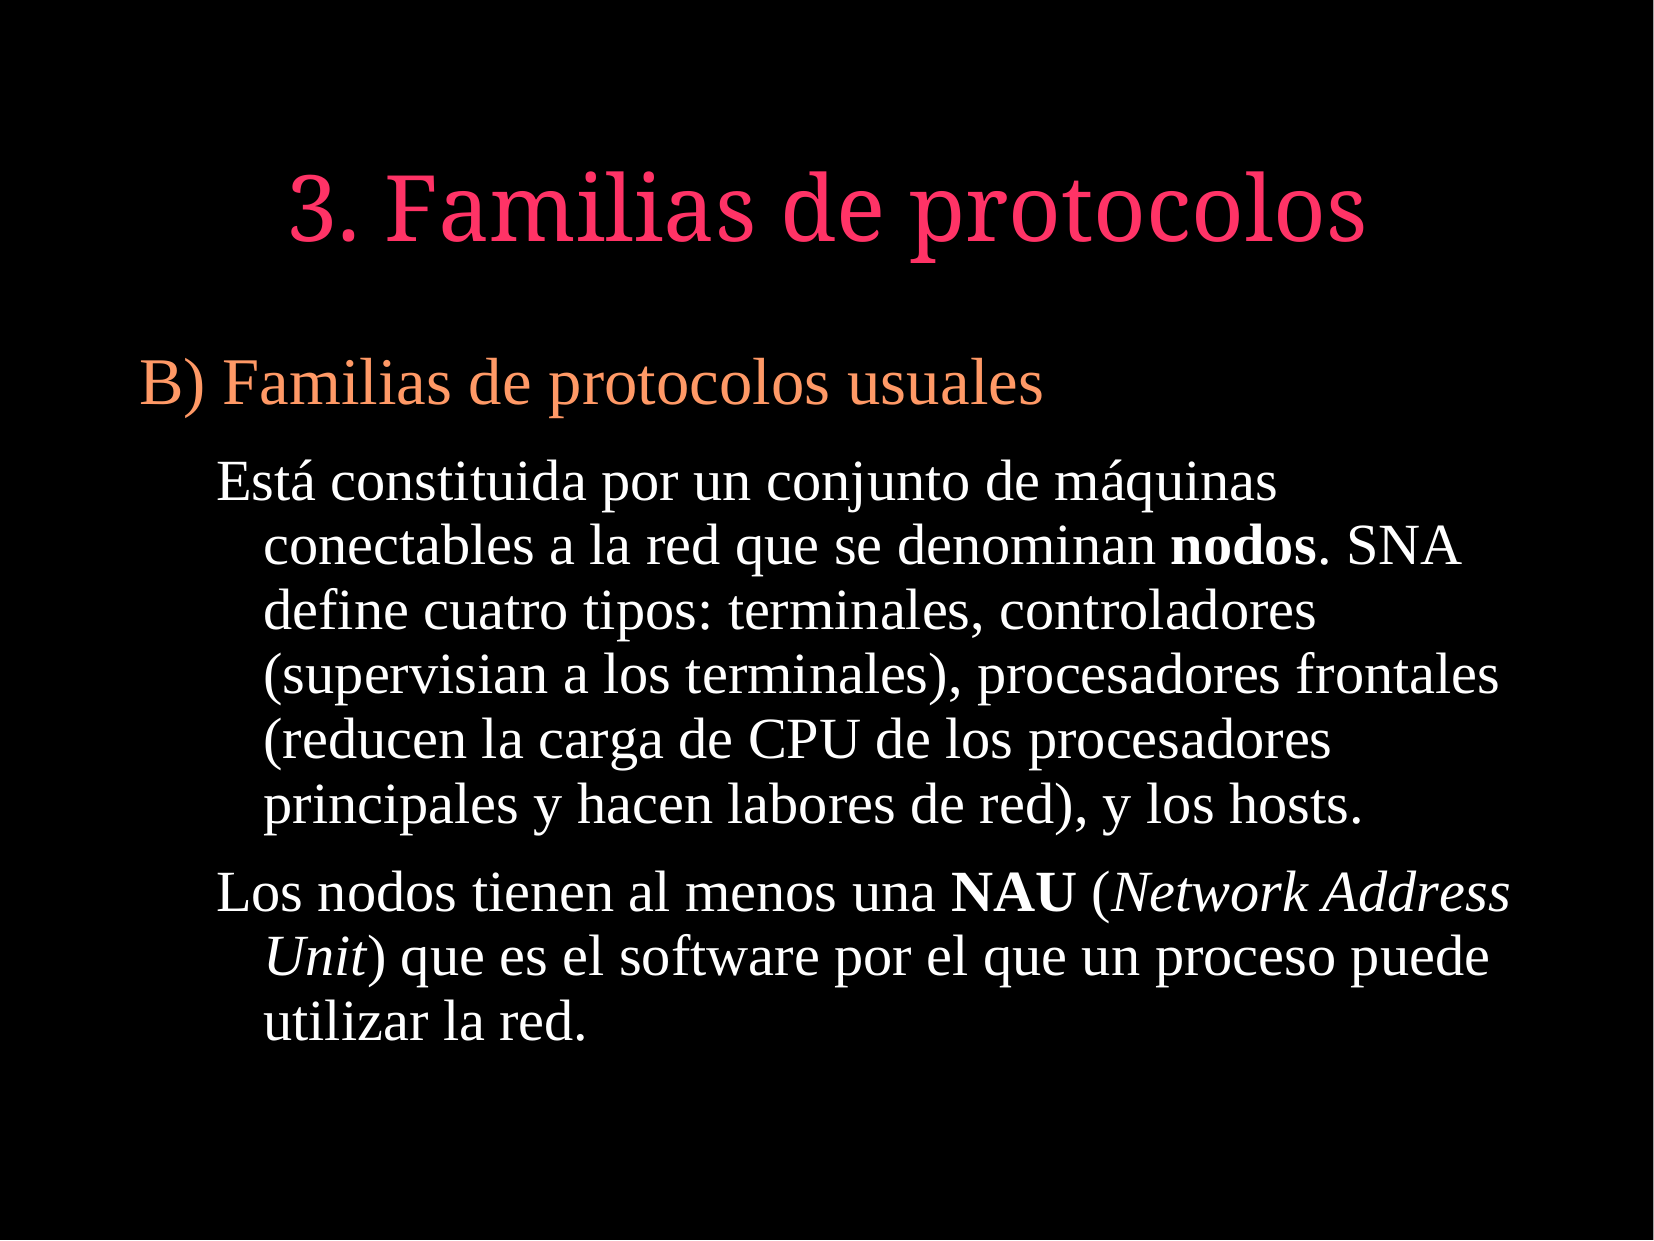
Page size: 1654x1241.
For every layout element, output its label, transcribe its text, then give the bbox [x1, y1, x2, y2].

list B) Familias de protocolos usuales Está constituida por un conjunto de máquinas conectables a la red que se denominan nodos. SNA define cuatro tipos: terminales, controladores (supervisian a los terminales), procesadores frontales (reducen la carga de CPU de los procesadores principales y hacen labores de red), y los hosts. Los nodos tienen al menos una NAU (Network Address Unit) que es el software por el que un proceso puede utilizar la red. [121, 344, 1534, 1127]
title 3. Familias de protocolos [121, 102, 1534, 311]
